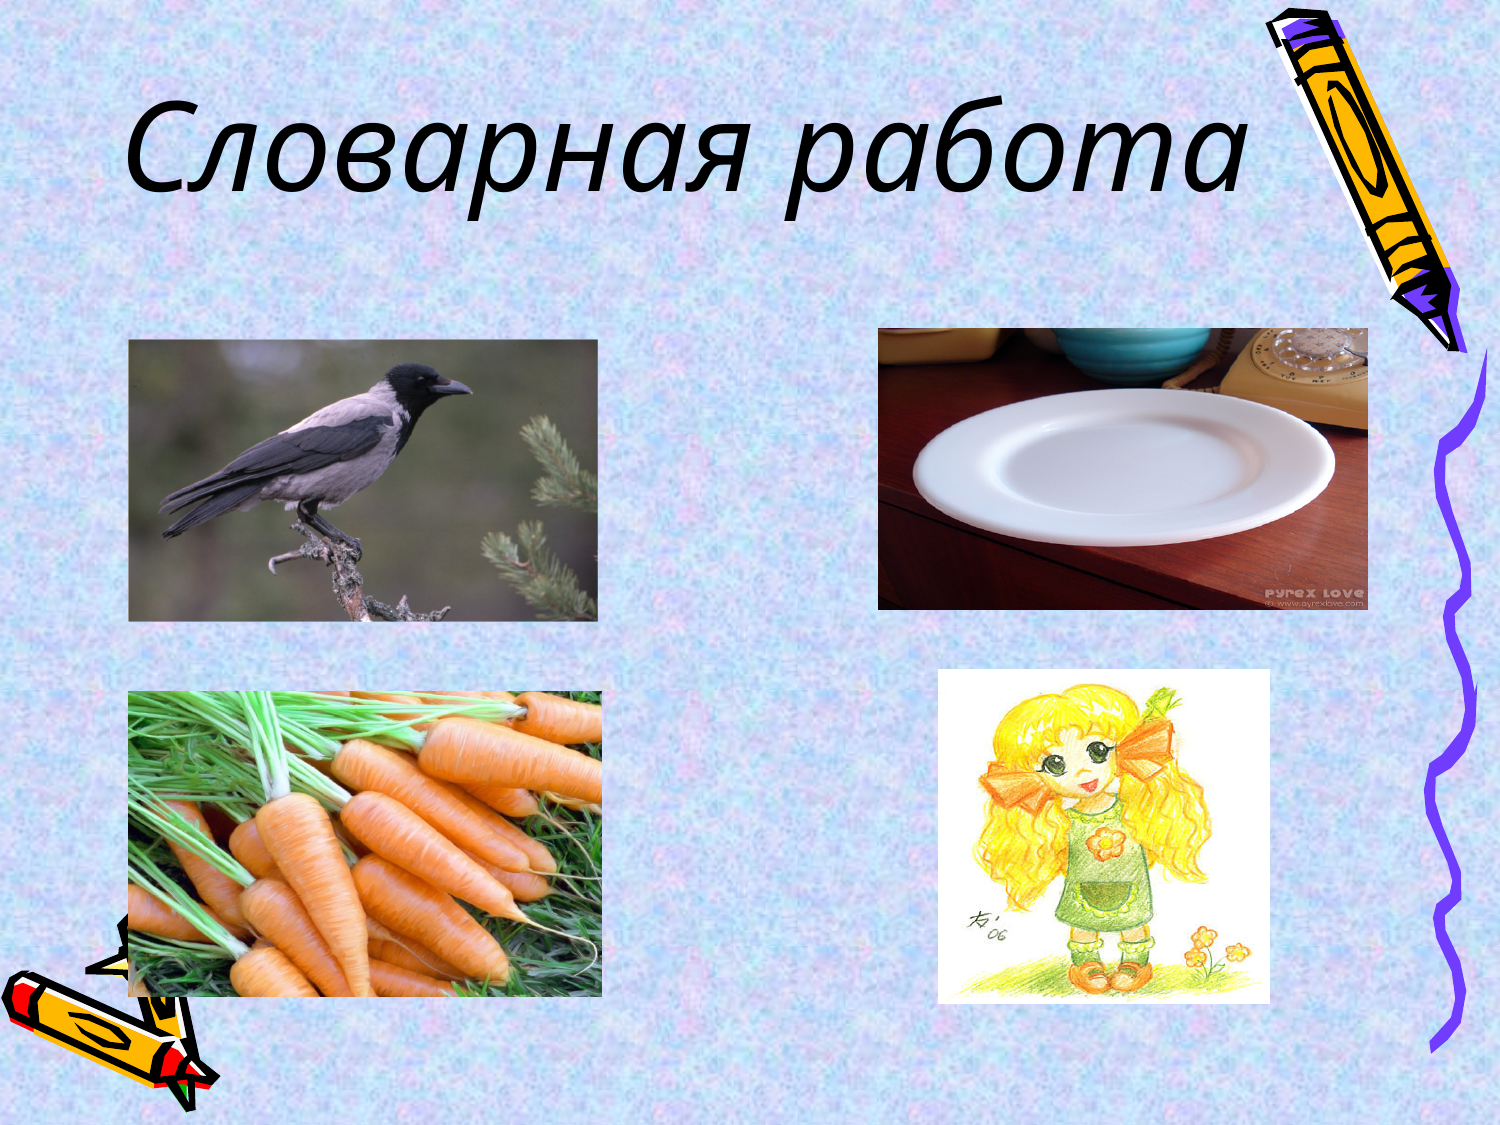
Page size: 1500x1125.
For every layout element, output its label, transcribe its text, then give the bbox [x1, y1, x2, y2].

picture [0, 0, 1500, 1125]
text_box Словарная работа [46, 58, 1325, 224]
